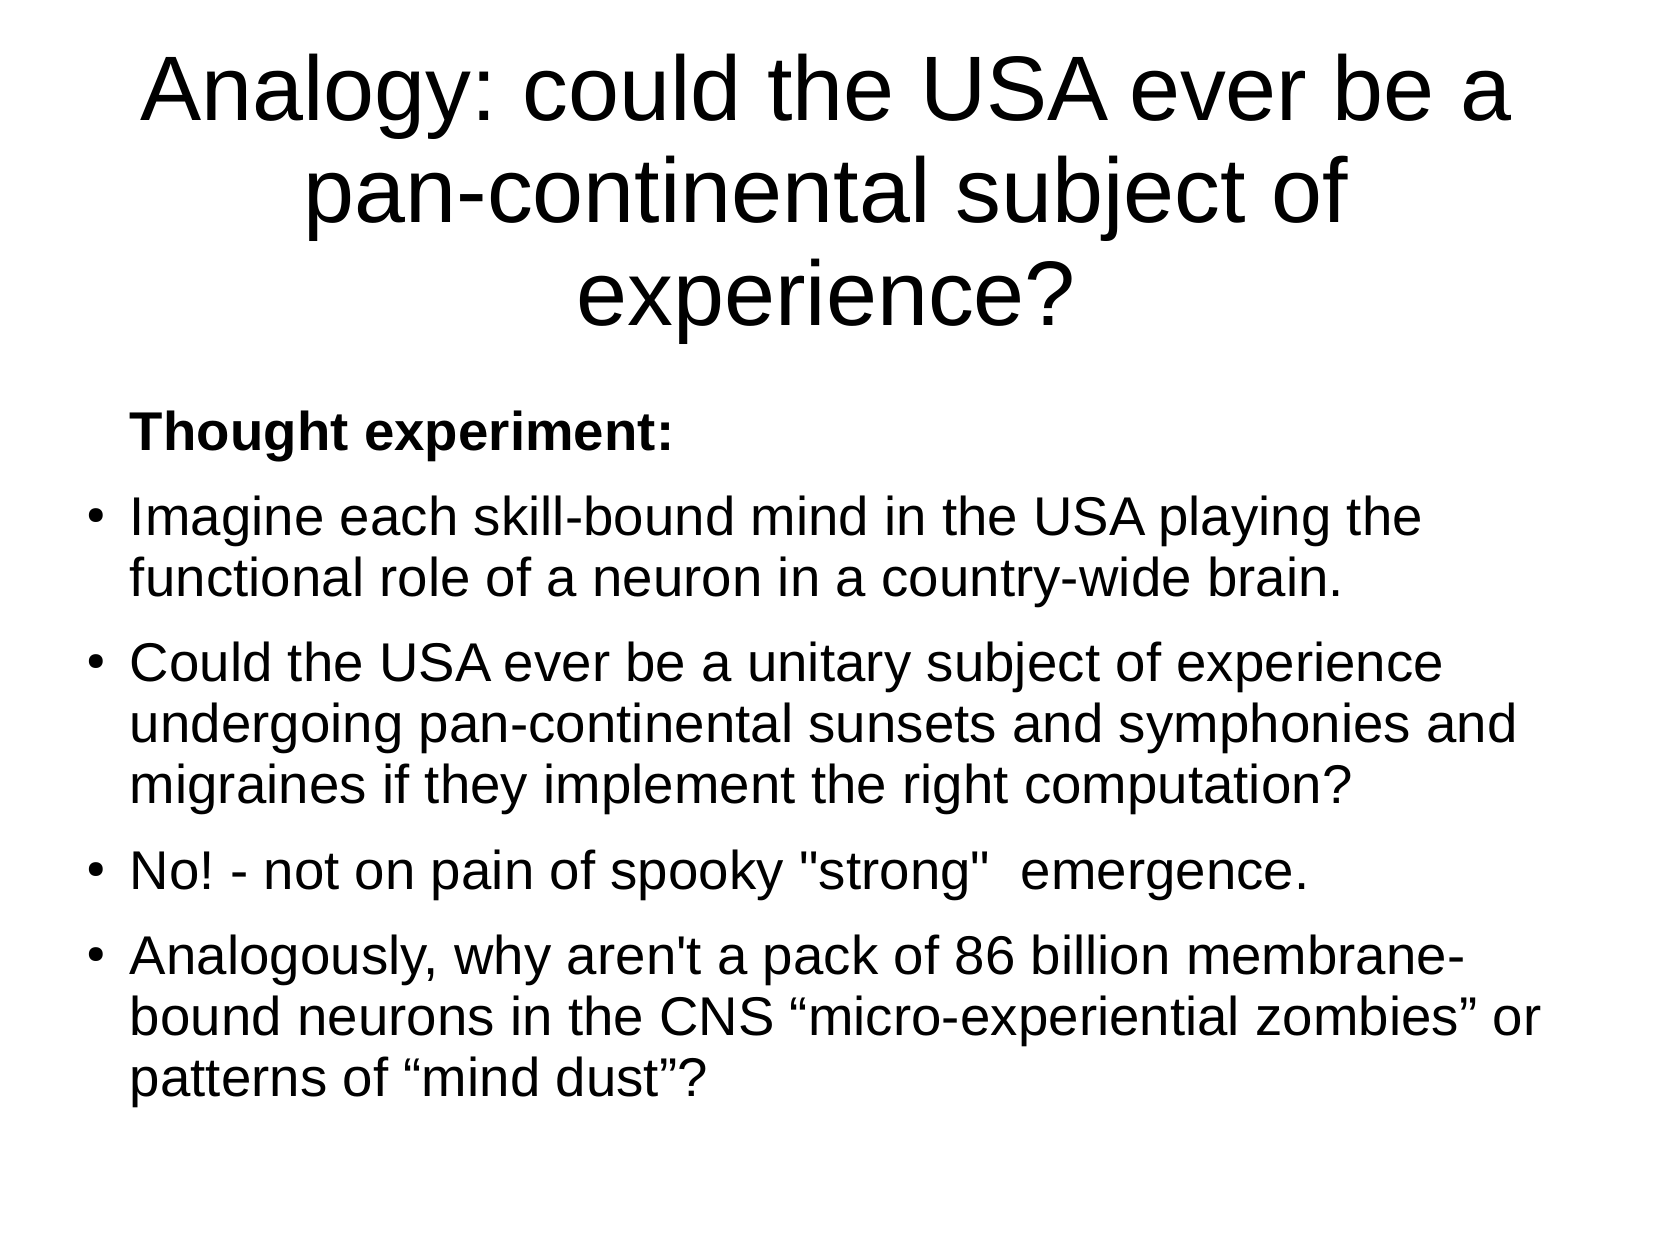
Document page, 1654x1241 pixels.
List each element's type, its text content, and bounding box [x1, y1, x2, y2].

list Thought experiment: Imagine each skill-bound mind in the USA playing the functional role of a neuron in a country-wide brain. Could the USA ever be a unitary subject of experience undergoing pan-continental sunsets and symphonies and migraines if they implement the right computation? No! - not on pain of spooky "strong" emergence. Analogously, why aren't a pack of 86 billion membrane-bound neurons in the CNS “micro-experiential zombies” or patterns of “mind dust”? [71, 401, 1561, 1121]
title Analogy: could the USA ever be a pan-continental subject of experience? [82, 37, 1571, 346]
